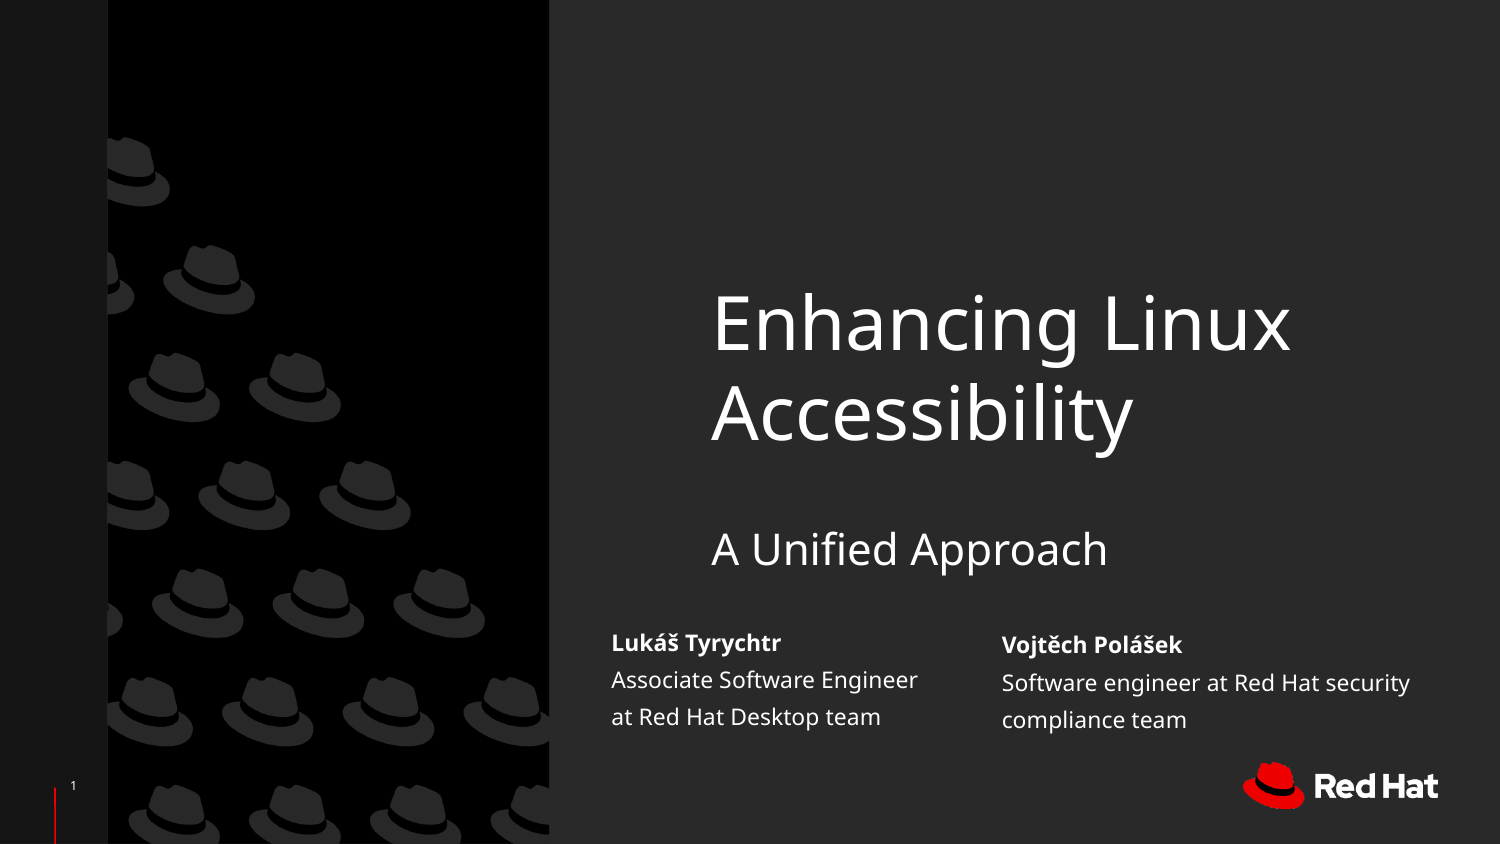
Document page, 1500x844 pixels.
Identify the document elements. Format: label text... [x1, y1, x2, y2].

picture [107, 0, 550, 844]
title Enhancing Linux Accessibility [696, 210, 1403, 471]
subtitle Vojtěch Polášek Software engineer at Red Hat security compliance team [986, 606, 1477, 729]
subtitle Lukáš Tyrychtr Associate Software Engineer at Red Hat Desktop team [596, 604, 949, 717]
subtitle A Unified Approach [696, 488, 1244, 602]
picture [1243, 762, 1438, 809]
slide_number <číslo> [28, 777, 119, 796]
